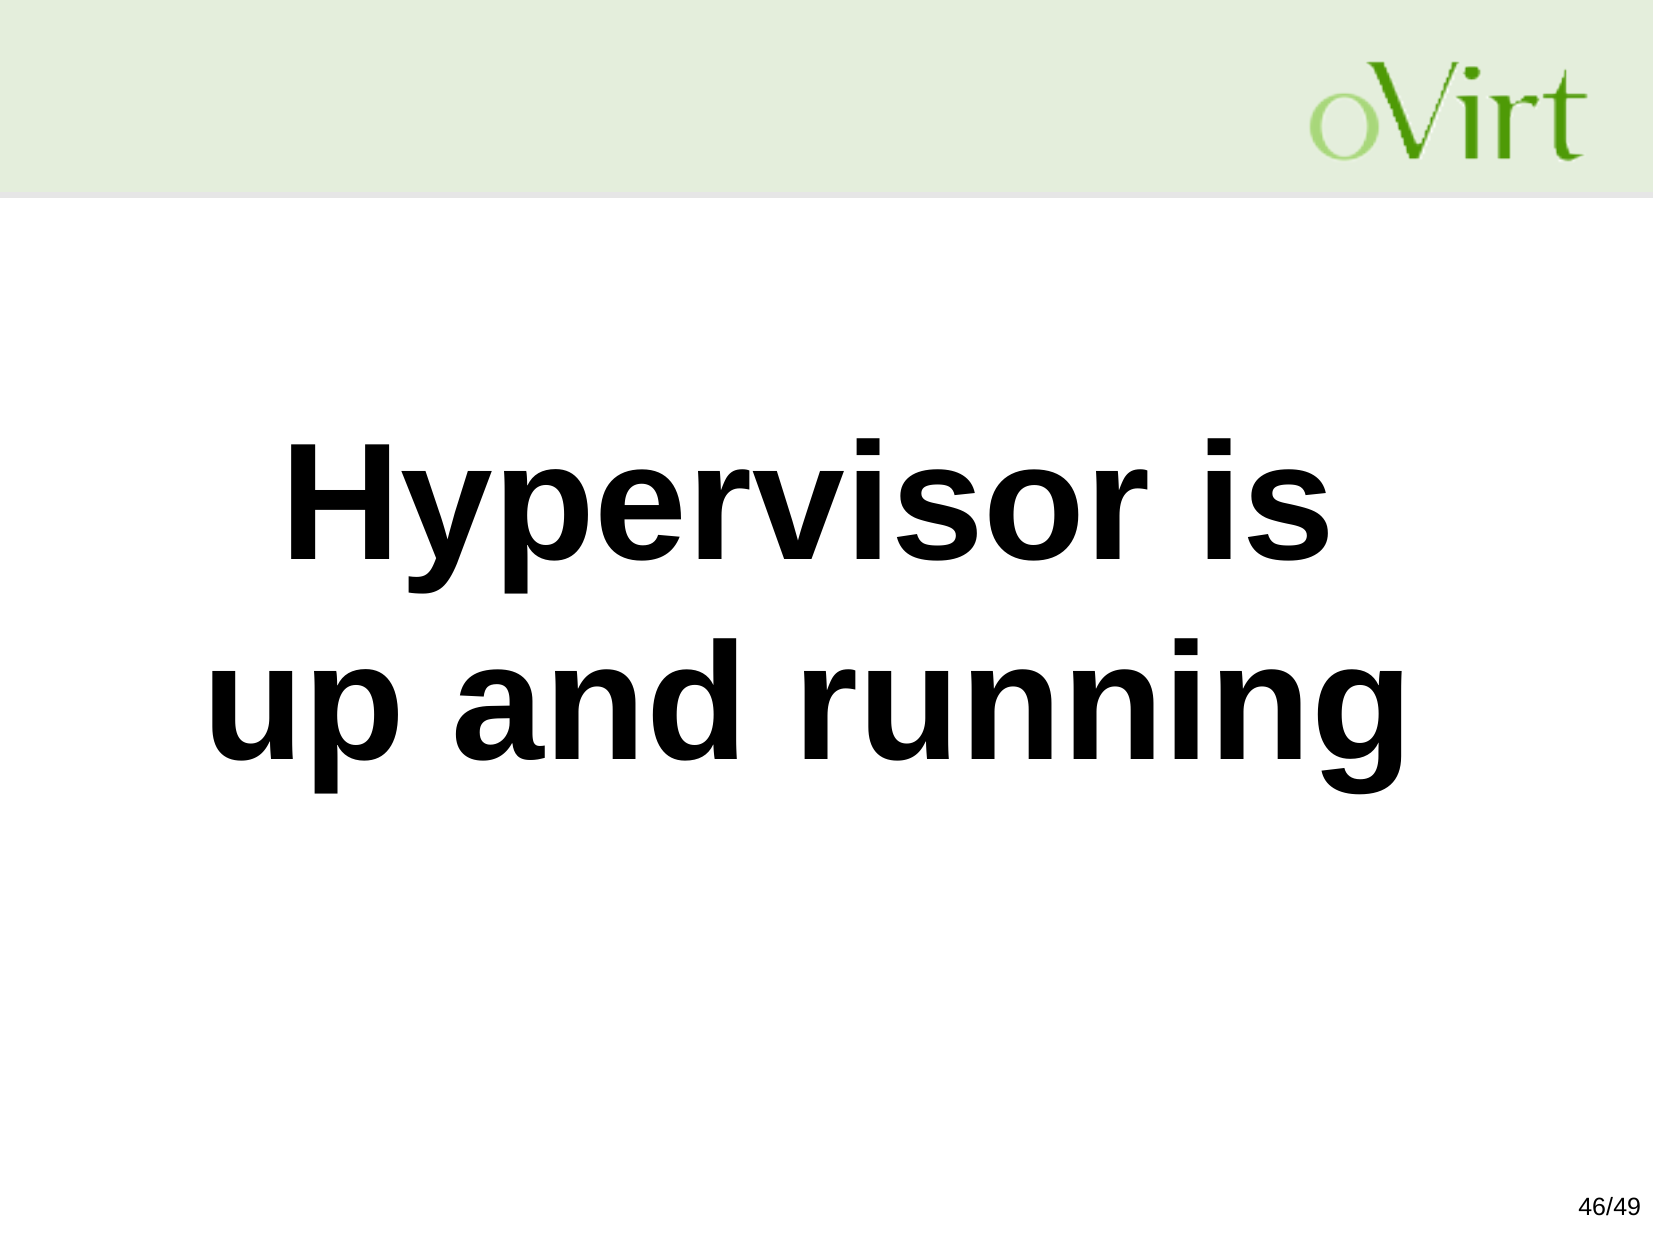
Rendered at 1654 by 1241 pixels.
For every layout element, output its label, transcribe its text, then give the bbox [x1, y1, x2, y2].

picture [1289, 36, 1613, 181]
title Hypervisor is up and running [170, 392, 1447, 793]
